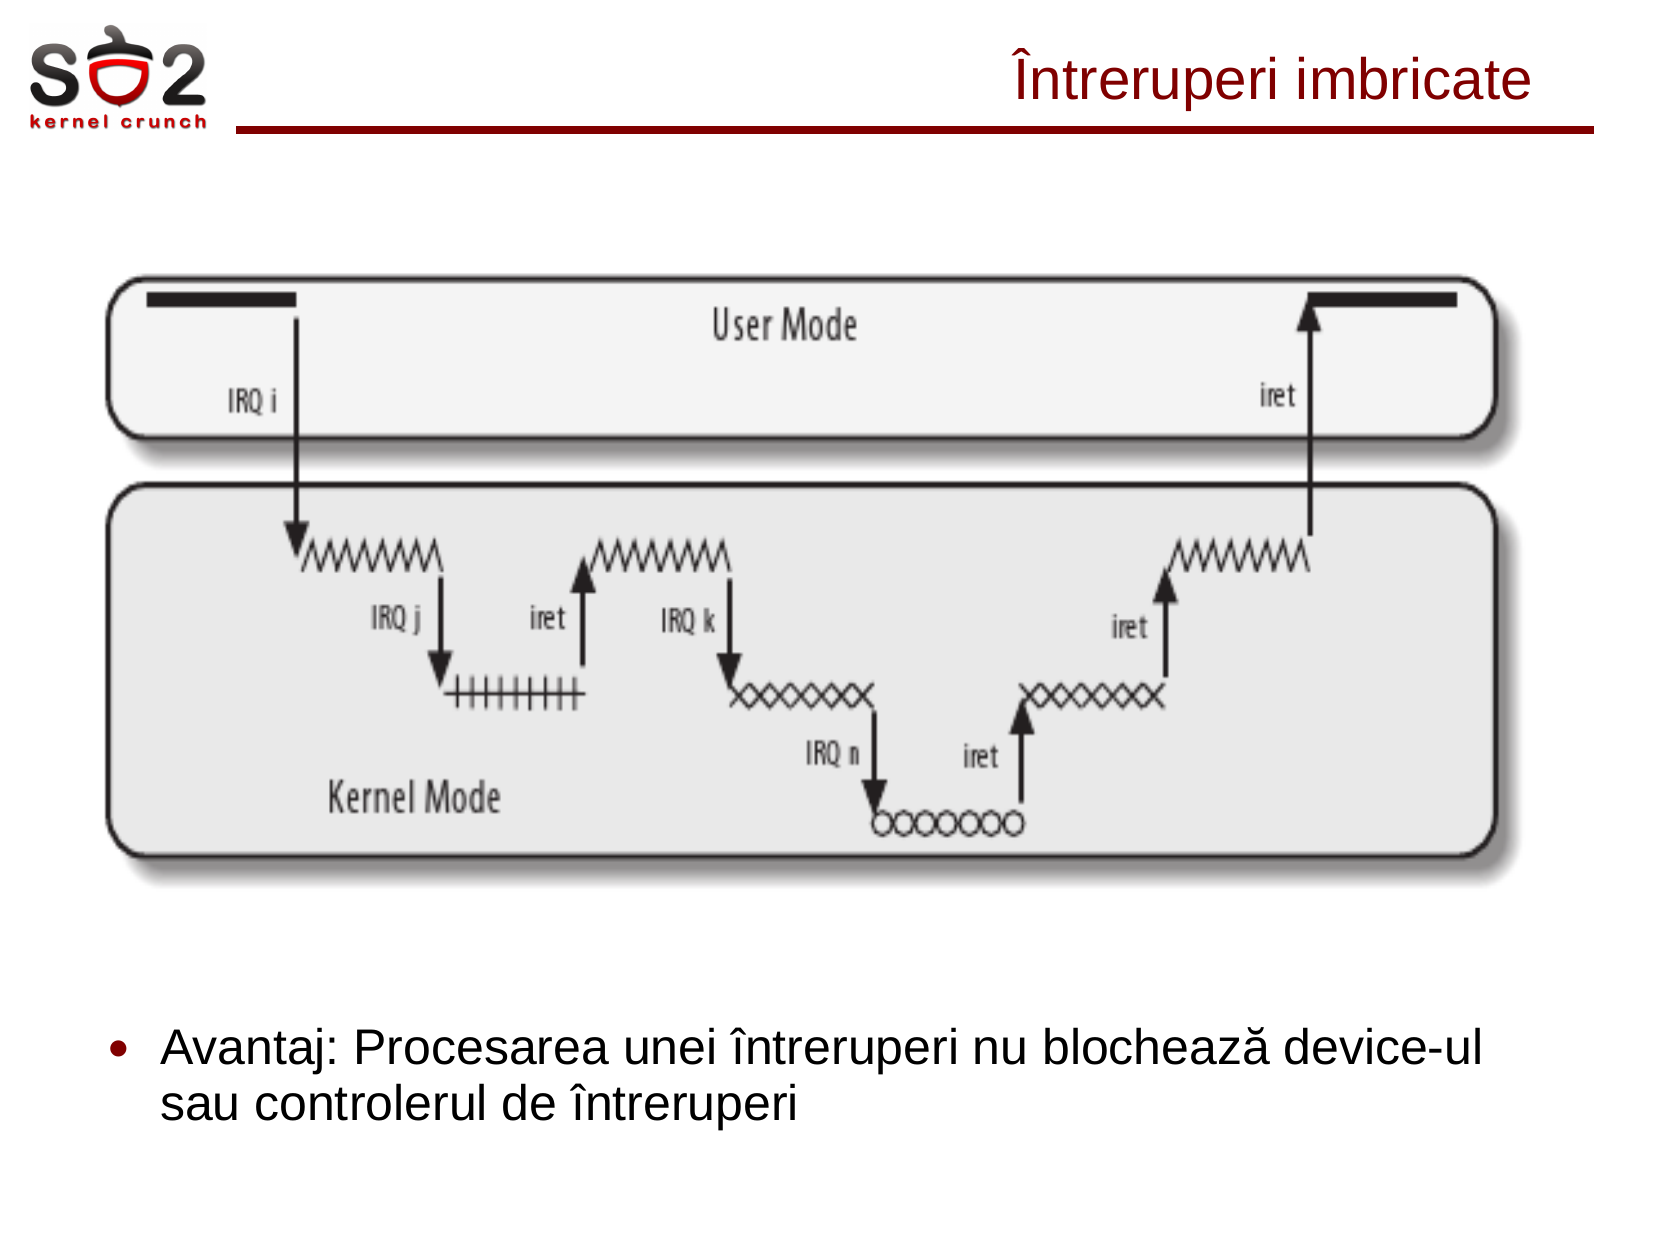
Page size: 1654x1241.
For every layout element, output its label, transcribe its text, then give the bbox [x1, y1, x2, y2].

title Întreruperi imbricate [121, 11, 1534, 148]
picture [29, 23, 121, 130]
list Avantaj: Procesarea unei întreruperi nu blochează device-ul sau controlerul de întreruperi [89, 953, 1534, 1197]
picture [83, 254, 1556, 901]
